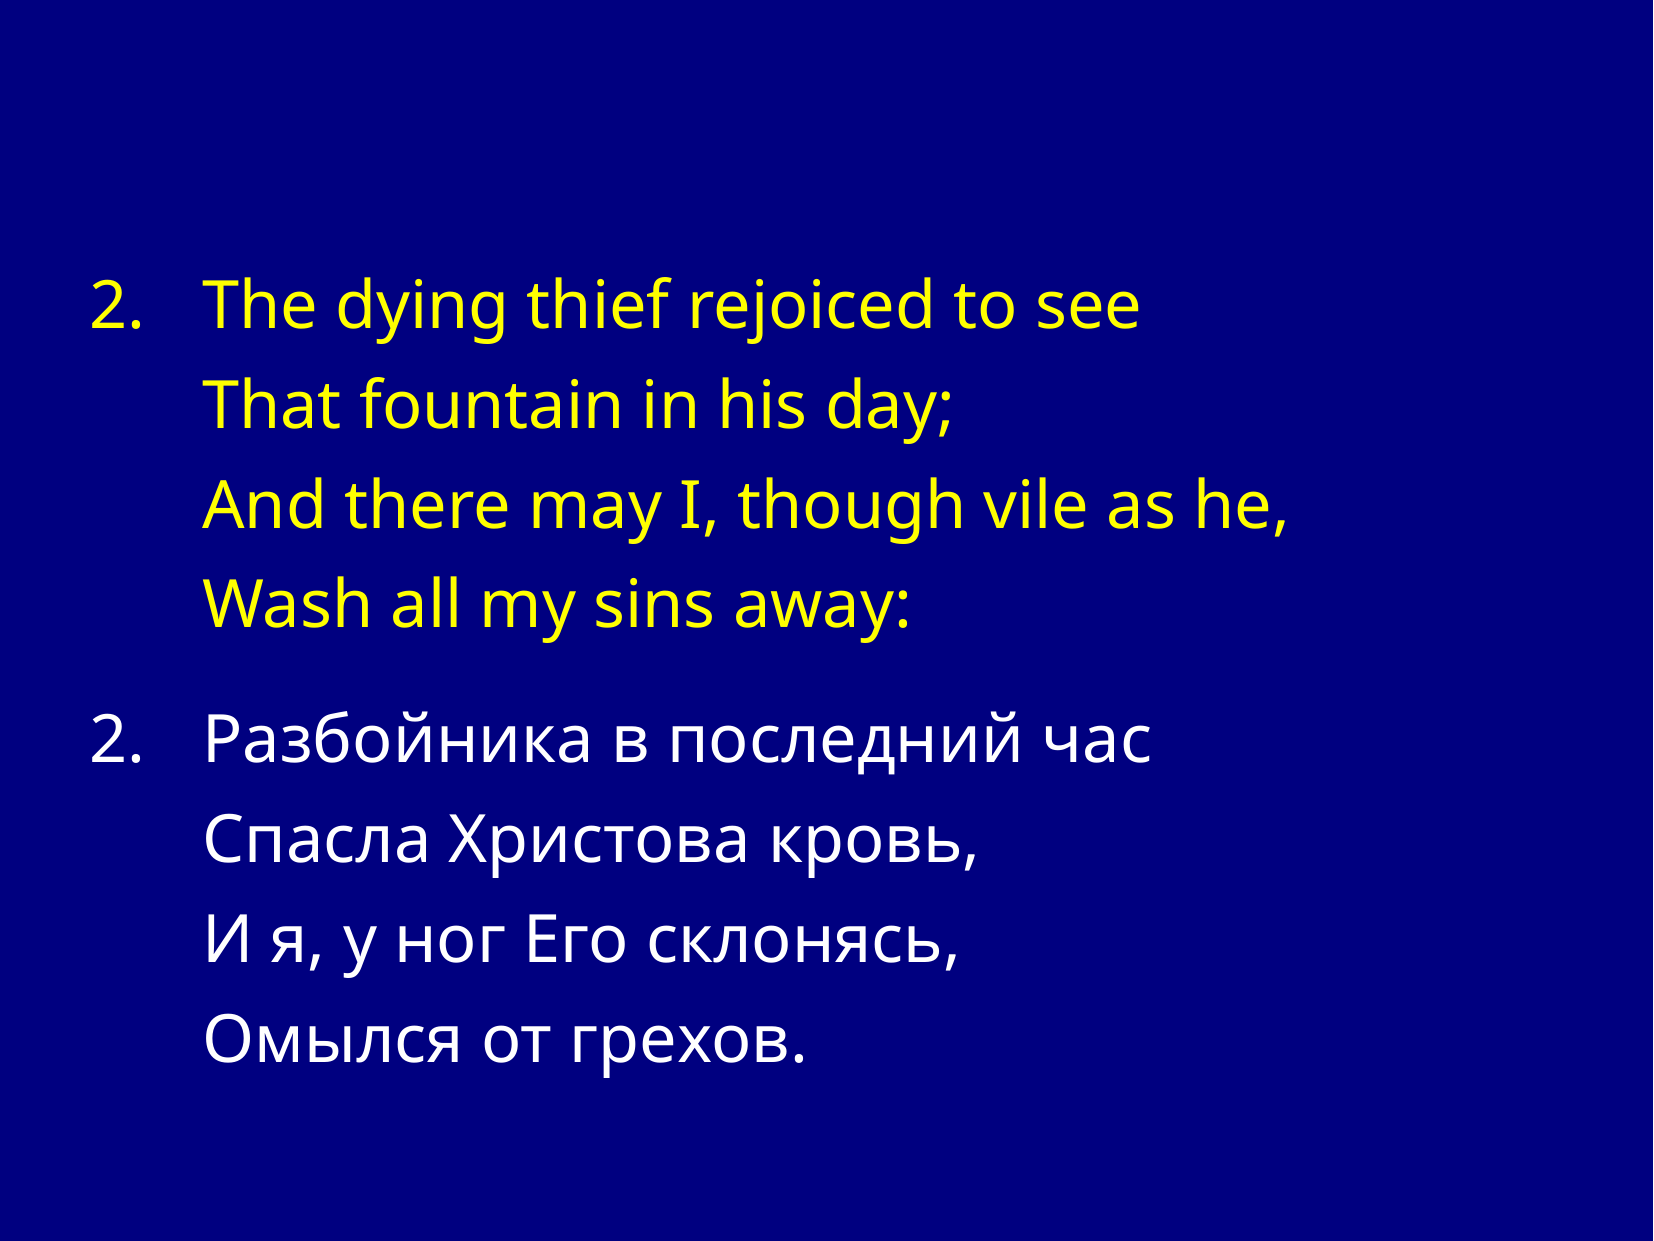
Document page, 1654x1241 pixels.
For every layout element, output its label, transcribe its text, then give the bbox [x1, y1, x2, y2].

text_box 2. Разбойника в последний час Спасла Христова кровь, И я, у ног Его склонясь, Омылся от грехов. [75, 675, 1576, 1163]
text_box 2. The dying thief rejoiced to see That fountain in his day; And there may I, though vile as he, Wash all my sins away: [75, 150, 1653, 638]
